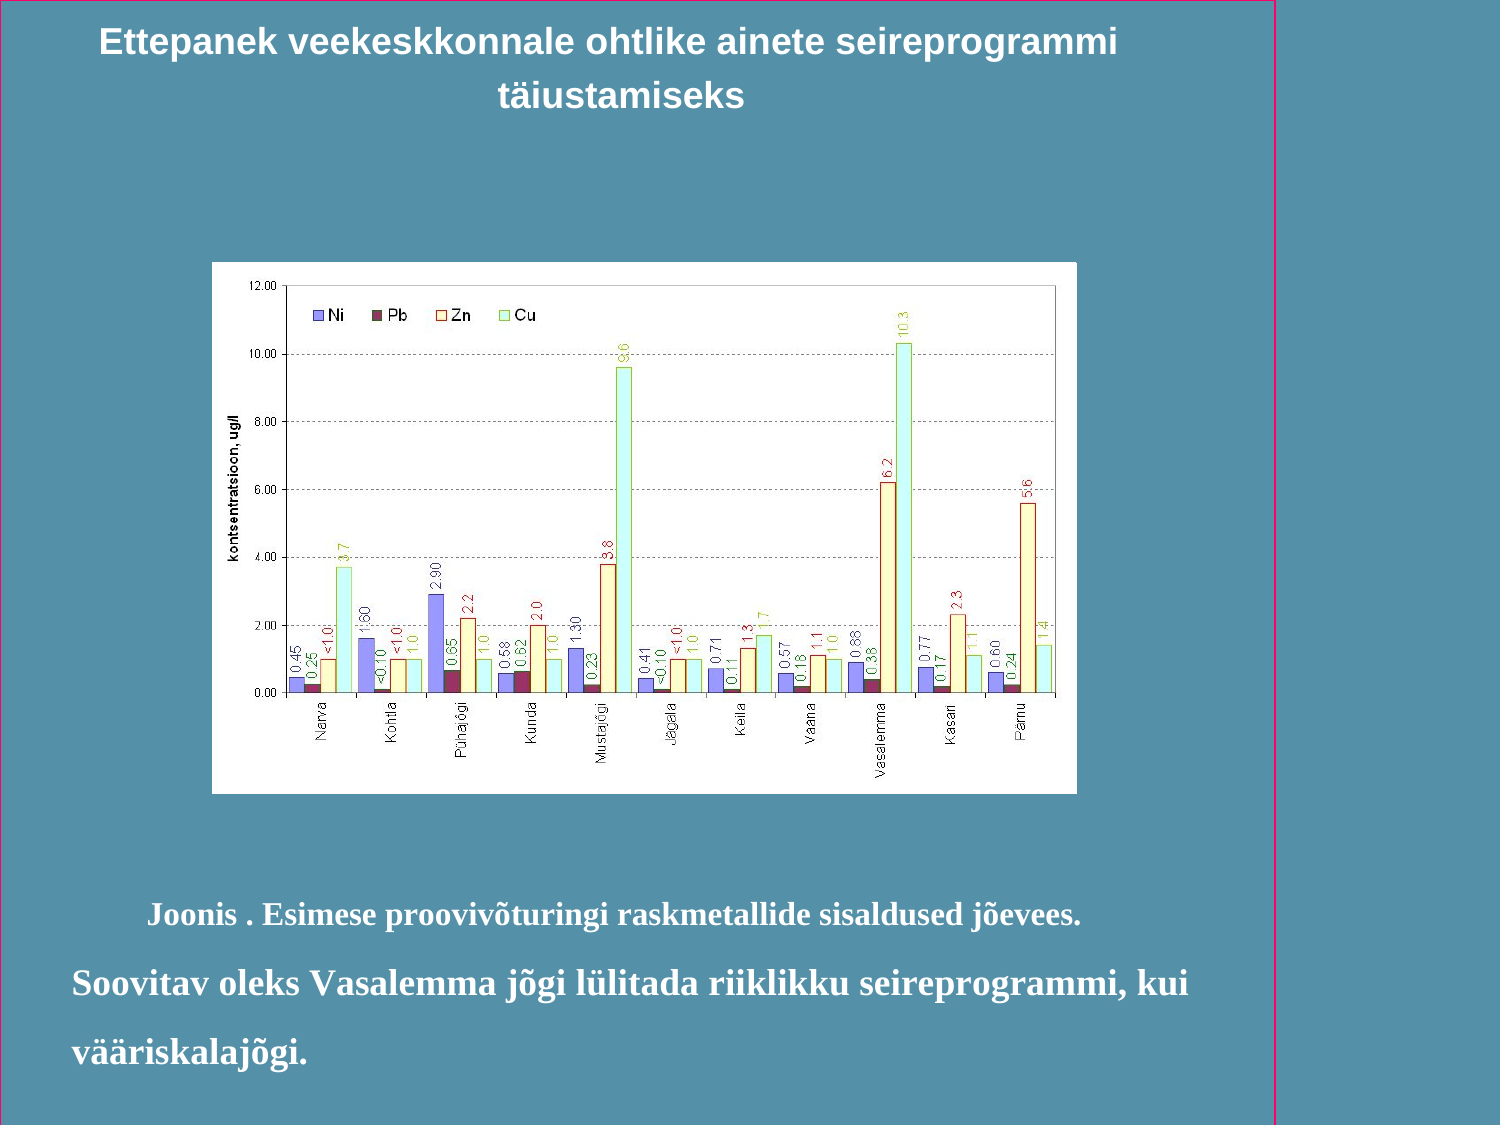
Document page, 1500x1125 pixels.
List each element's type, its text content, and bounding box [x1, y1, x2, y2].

text_box Ettepanek veekeskkonnale ohtlike ainete seireprogrammi täiustamiseks Joonis . Esimese proovivõturingi raskmetallide sisaldused jõevees. Soovitav oleks Vasalemma jõgi lülitada riiklikku seireprogrammi, kui vääriskalajõgi. [0, 0, 1276, 1125]
chart [212, 262, 1077, 794]
